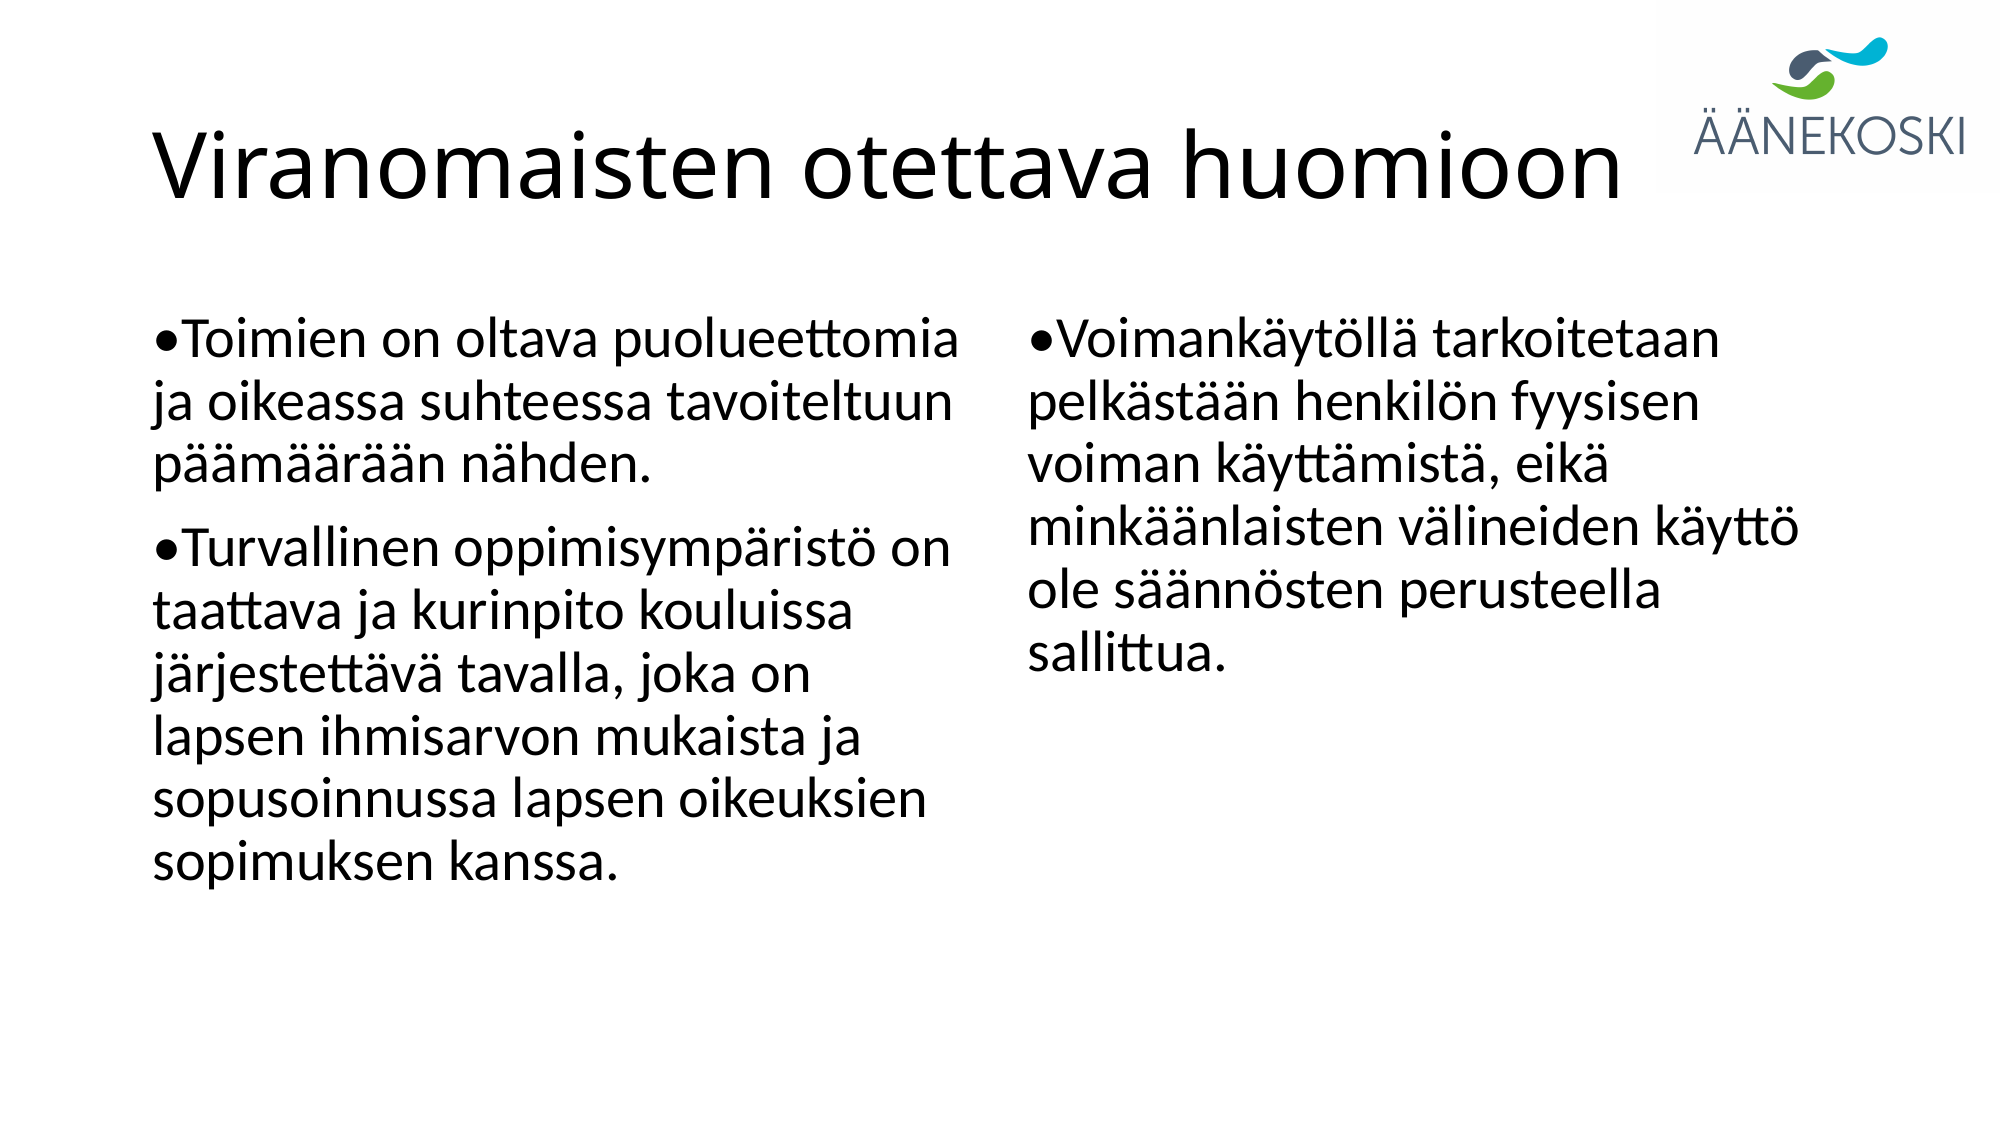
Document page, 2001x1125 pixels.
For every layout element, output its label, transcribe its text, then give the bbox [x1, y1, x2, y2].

list •Voimankäytöllä tarkoitetaan pelkästään henkilön fyysisen voiman käyttämistä, eikä minkäänlaisten välineiden käyttö ole säännösten perusteella sallittua. [1012, 299, 1863, 1014]
title Viranomaisten otettava huomioon [137, 59, 1863, 278]
picture [1656, 0, 2000, 193]
list •Toimien on oltava puolueettomia ja oikeassa suhteessa tavoiteltuun päämäärään nähden. •Turvallinen oppimisympäristö on taattava ja kurinpito kouluissa järjestettävä tavalla, joka on lapsen ihmisarvon mukaista ja sopusoinnussa lapsen oikeuksien sopimuksen kanssa. [137, 299, 988, 1014]
